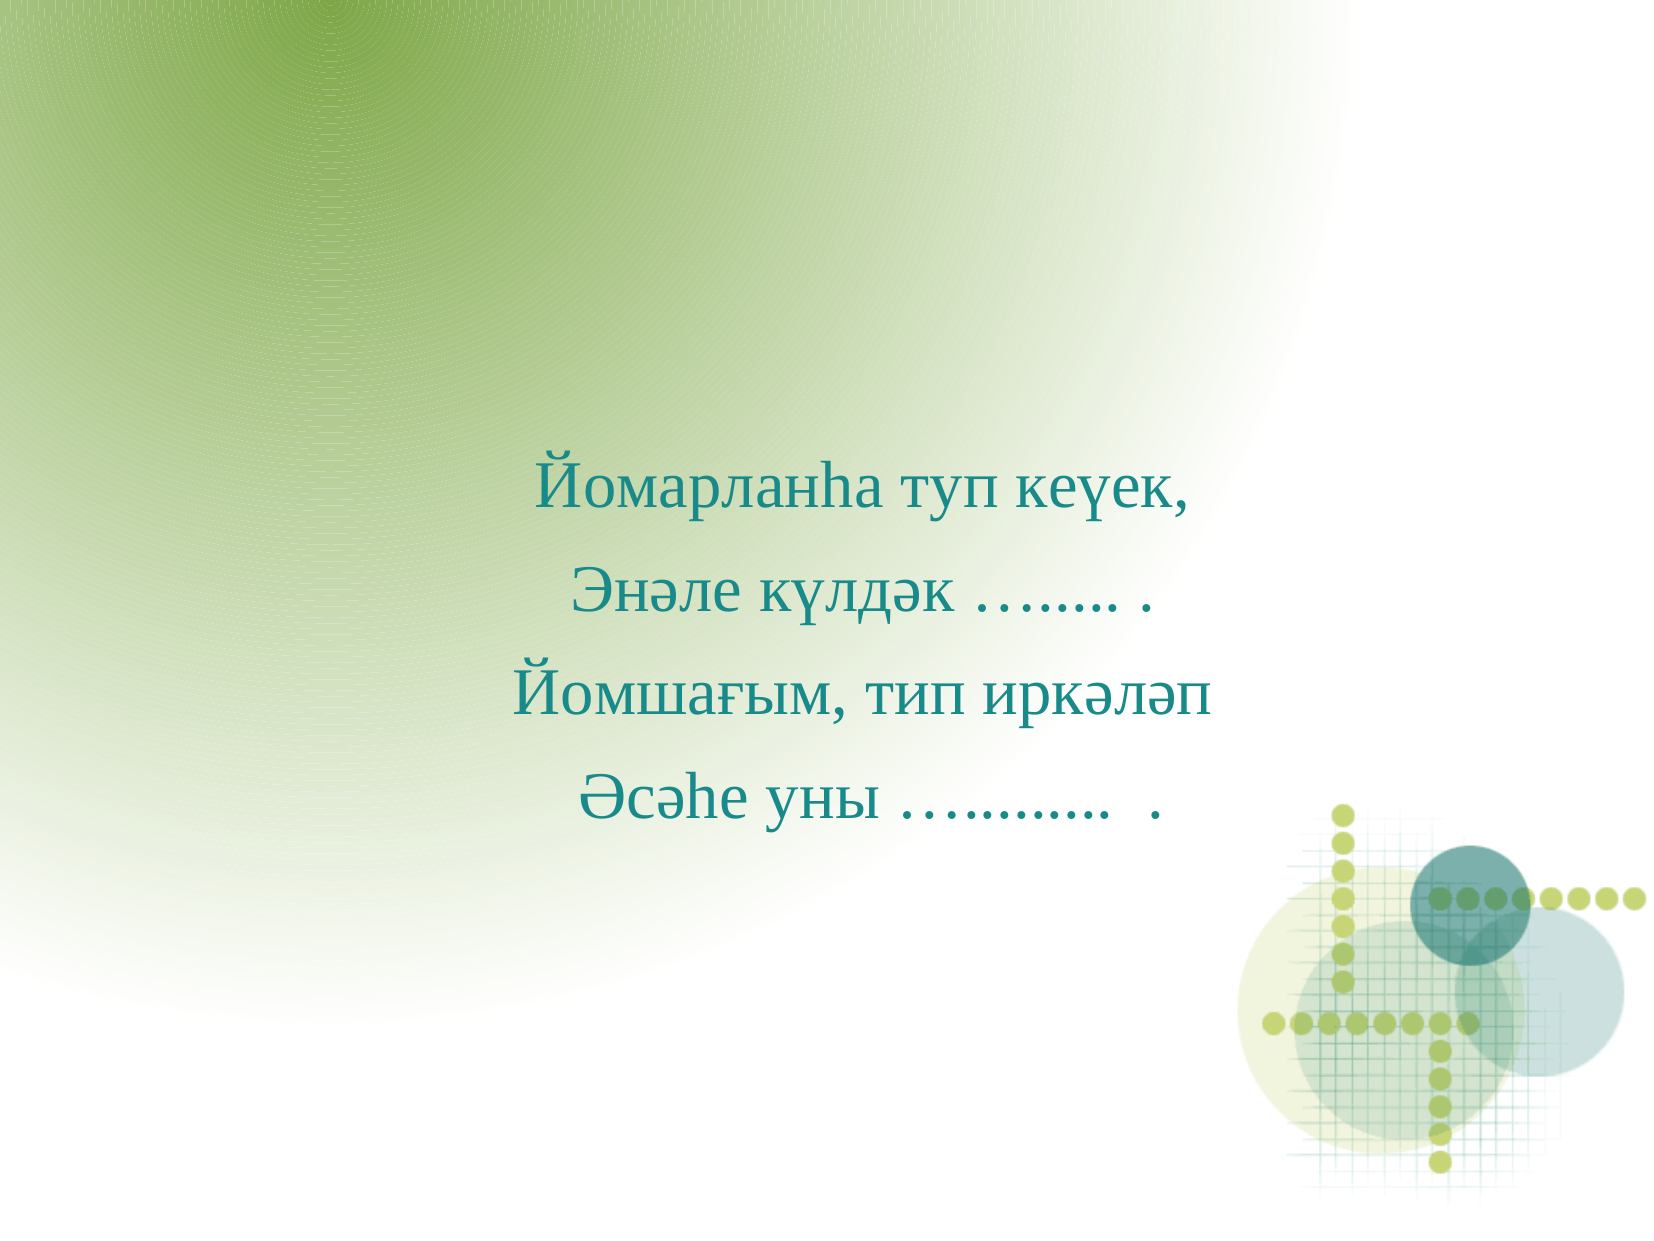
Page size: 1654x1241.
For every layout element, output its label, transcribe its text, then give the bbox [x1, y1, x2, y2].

list Йомарланһа туп кеүек, Энәле күлдәк …..... . Йомшағым, тип иркәләп Әсәһе уны …......... . [121, 344, 1534, 1112]
picture [1224, 792, 1654, 1211]
